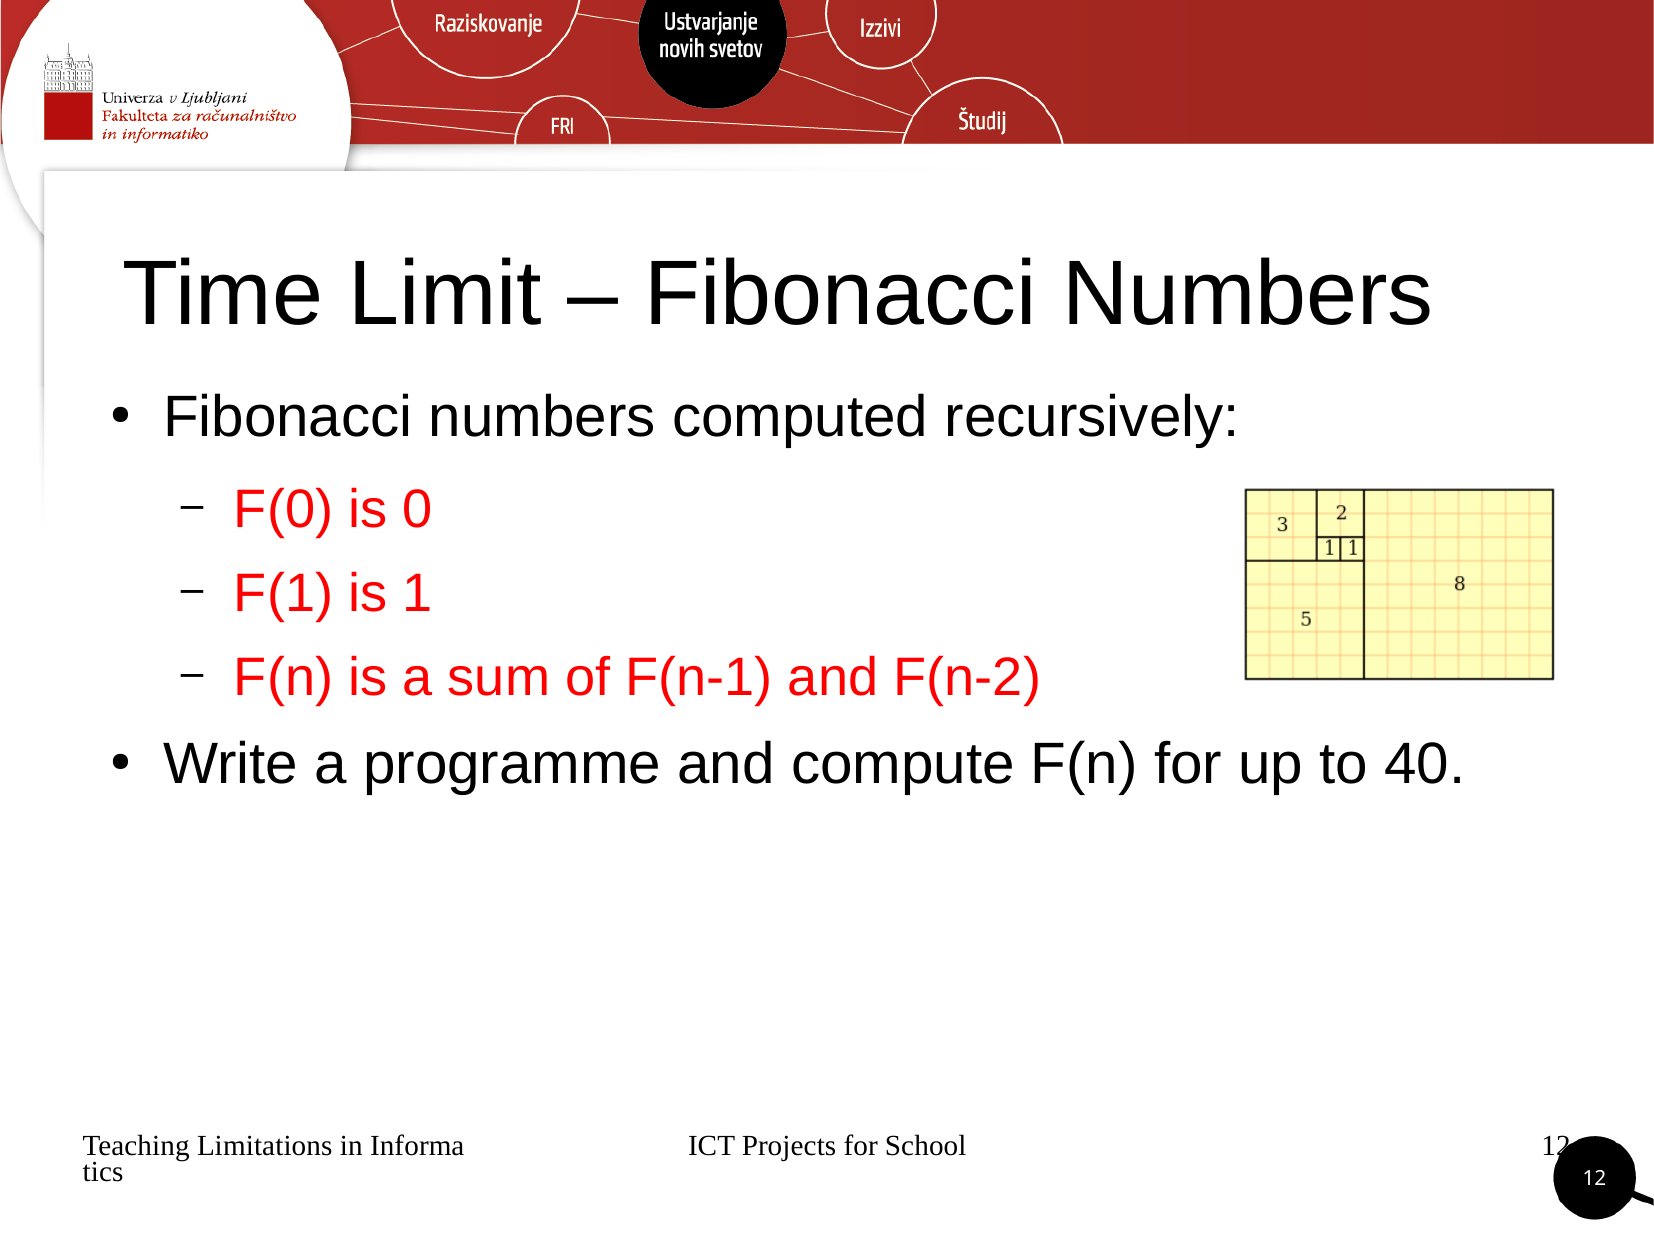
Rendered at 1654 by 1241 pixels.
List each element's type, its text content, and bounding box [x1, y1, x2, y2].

picture [0, 0, 1654, 1241]
list Fibonacci numbers computed recursively: F(0) is 0 F(1) is 1 F(n) is a sum of F(n-1) and F(n-2) Write a programme and compute F(n) for up to 40. [92, 383, 1548, 1022]
text_box <številka> [1553, 1145, 1636, 1212]
title Time Limit – Fibonacci Numbers [35, 188, 1524, 397]
